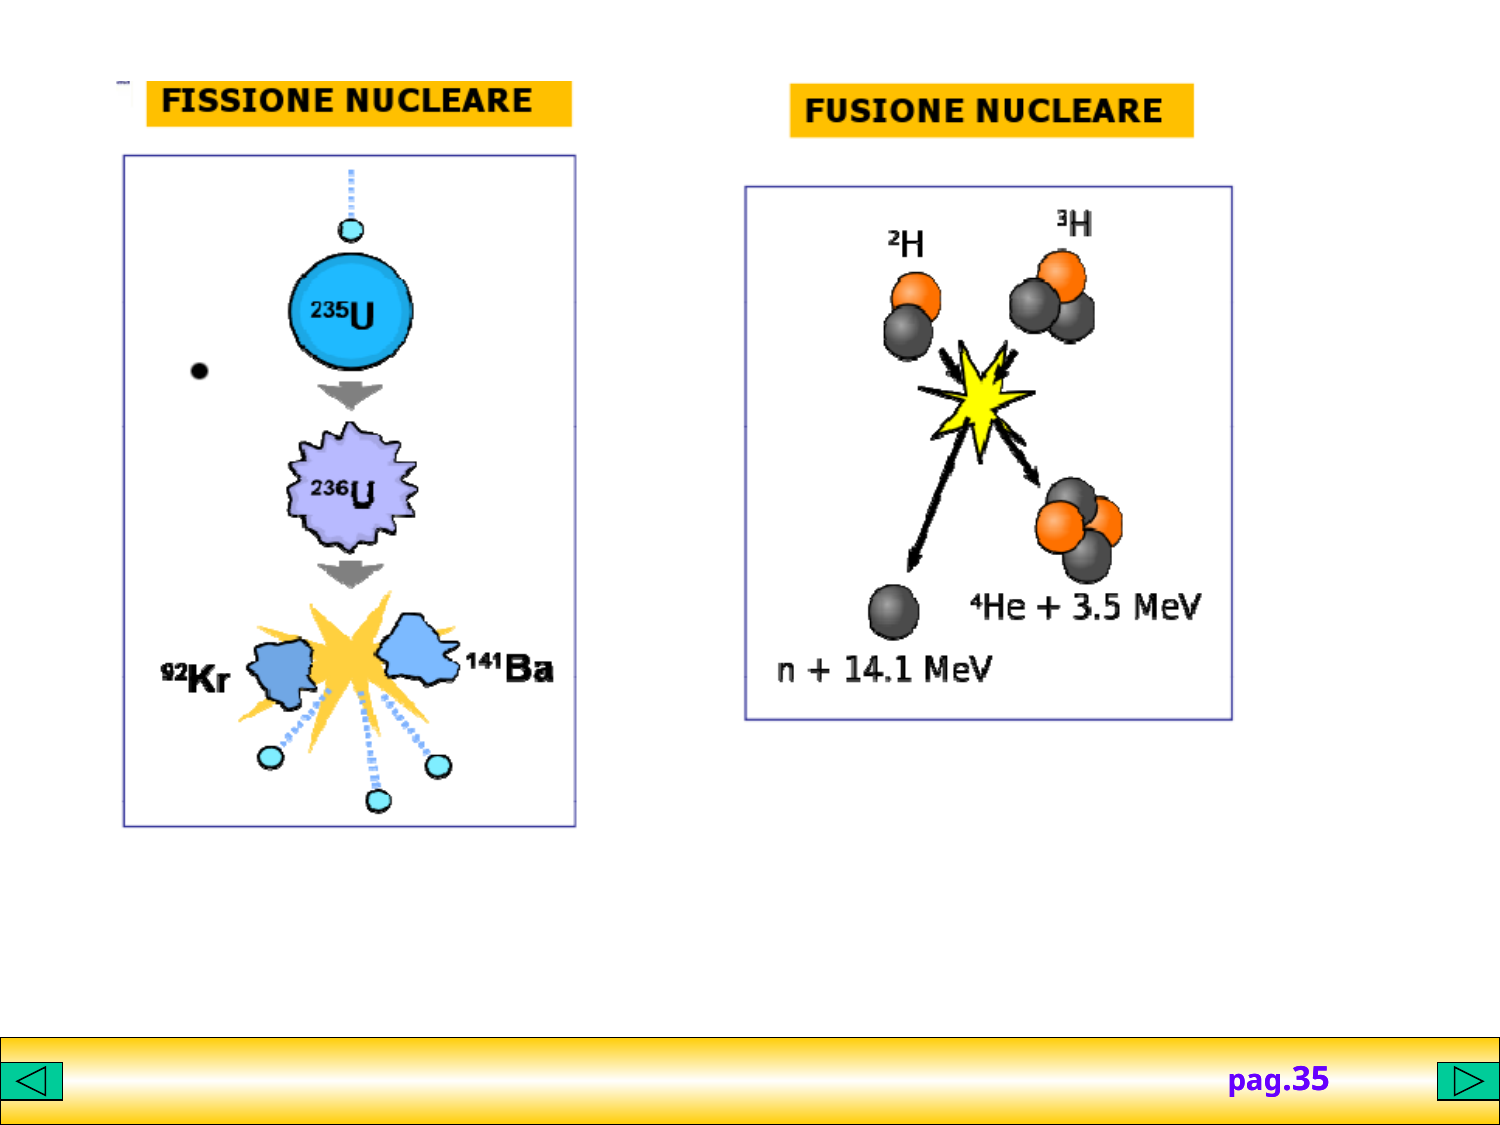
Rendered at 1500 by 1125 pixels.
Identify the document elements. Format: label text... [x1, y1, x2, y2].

text_box pag.<number> [1212, 1049, 1413, 1125]
picture [116, 81, 1278, 832]
